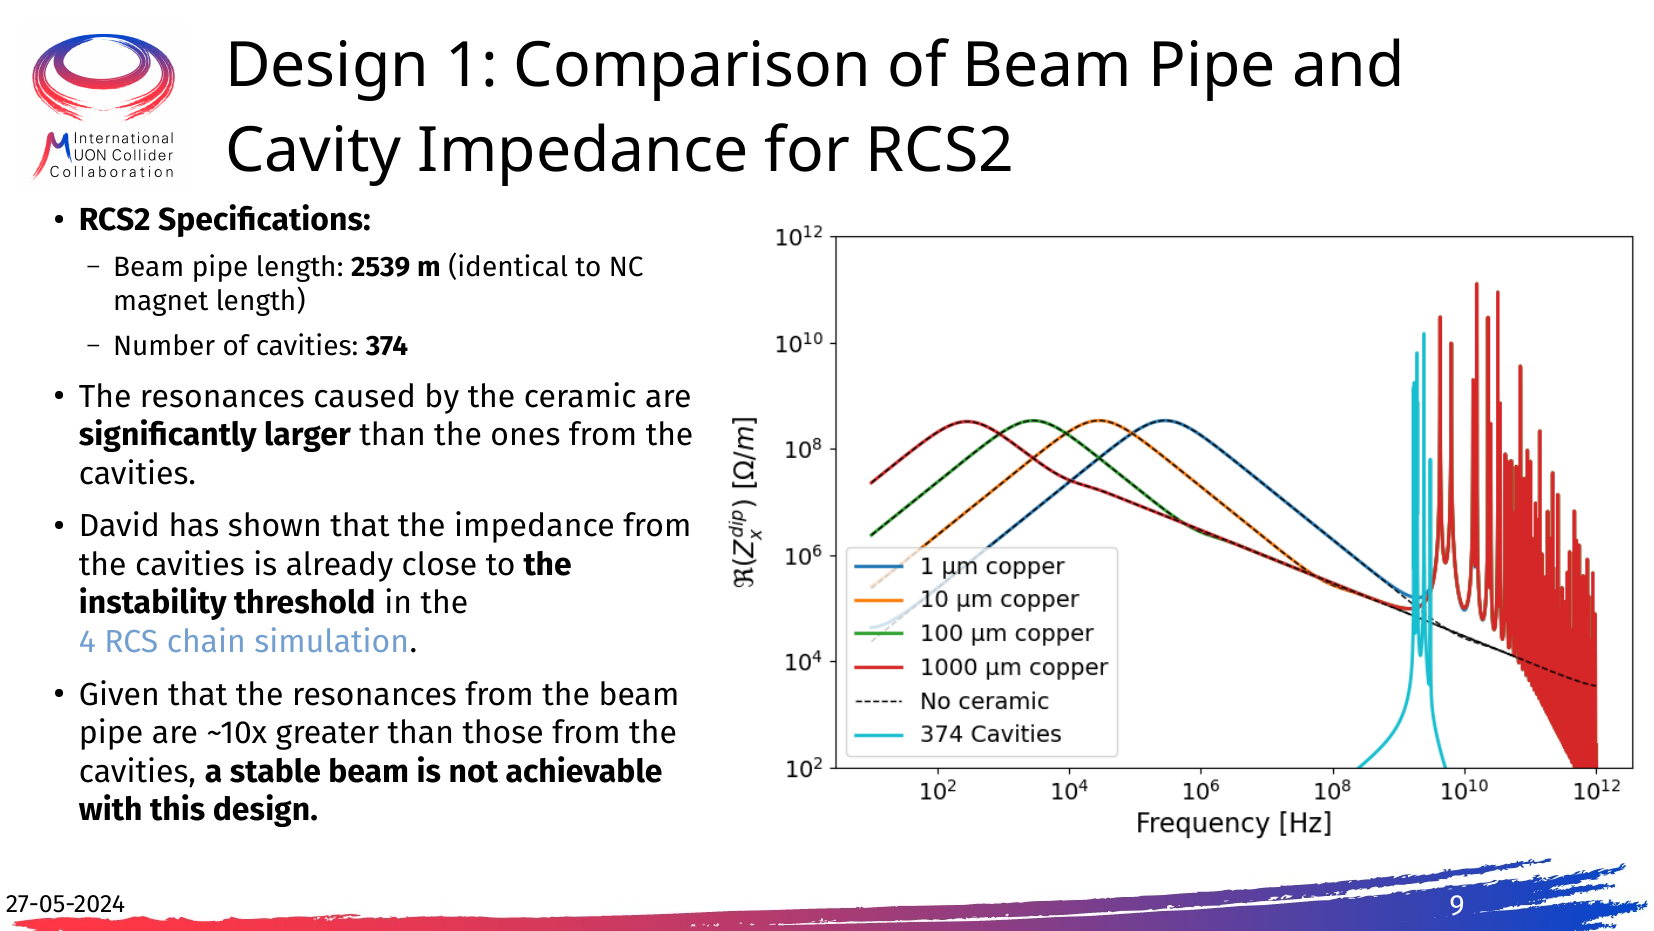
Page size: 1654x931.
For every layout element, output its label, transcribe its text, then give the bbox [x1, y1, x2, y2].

title Design 1: Comparison of Beam Pipe and Cavity Impedance for RCS2 [225, 19, 1571, 181]
picture [0, 201, 1654, 931]
list RCS2 Specifications: Beam pipe length: 2539 m (identical to NC magnet length) Number of cavities: 374 The resonances caused by the ceramic are significantly larger than the ones from the cavities. David has shown that the impedance from the cavities is already close to the instability threshold in the 4 RCS chain simulation. Given that the resonances from the beam pipe are ~10x greater than those from the cavities, a stable beam is not achievable with this design. [45, 200, 718, 839]
picture [21, 21, 188, 189]
